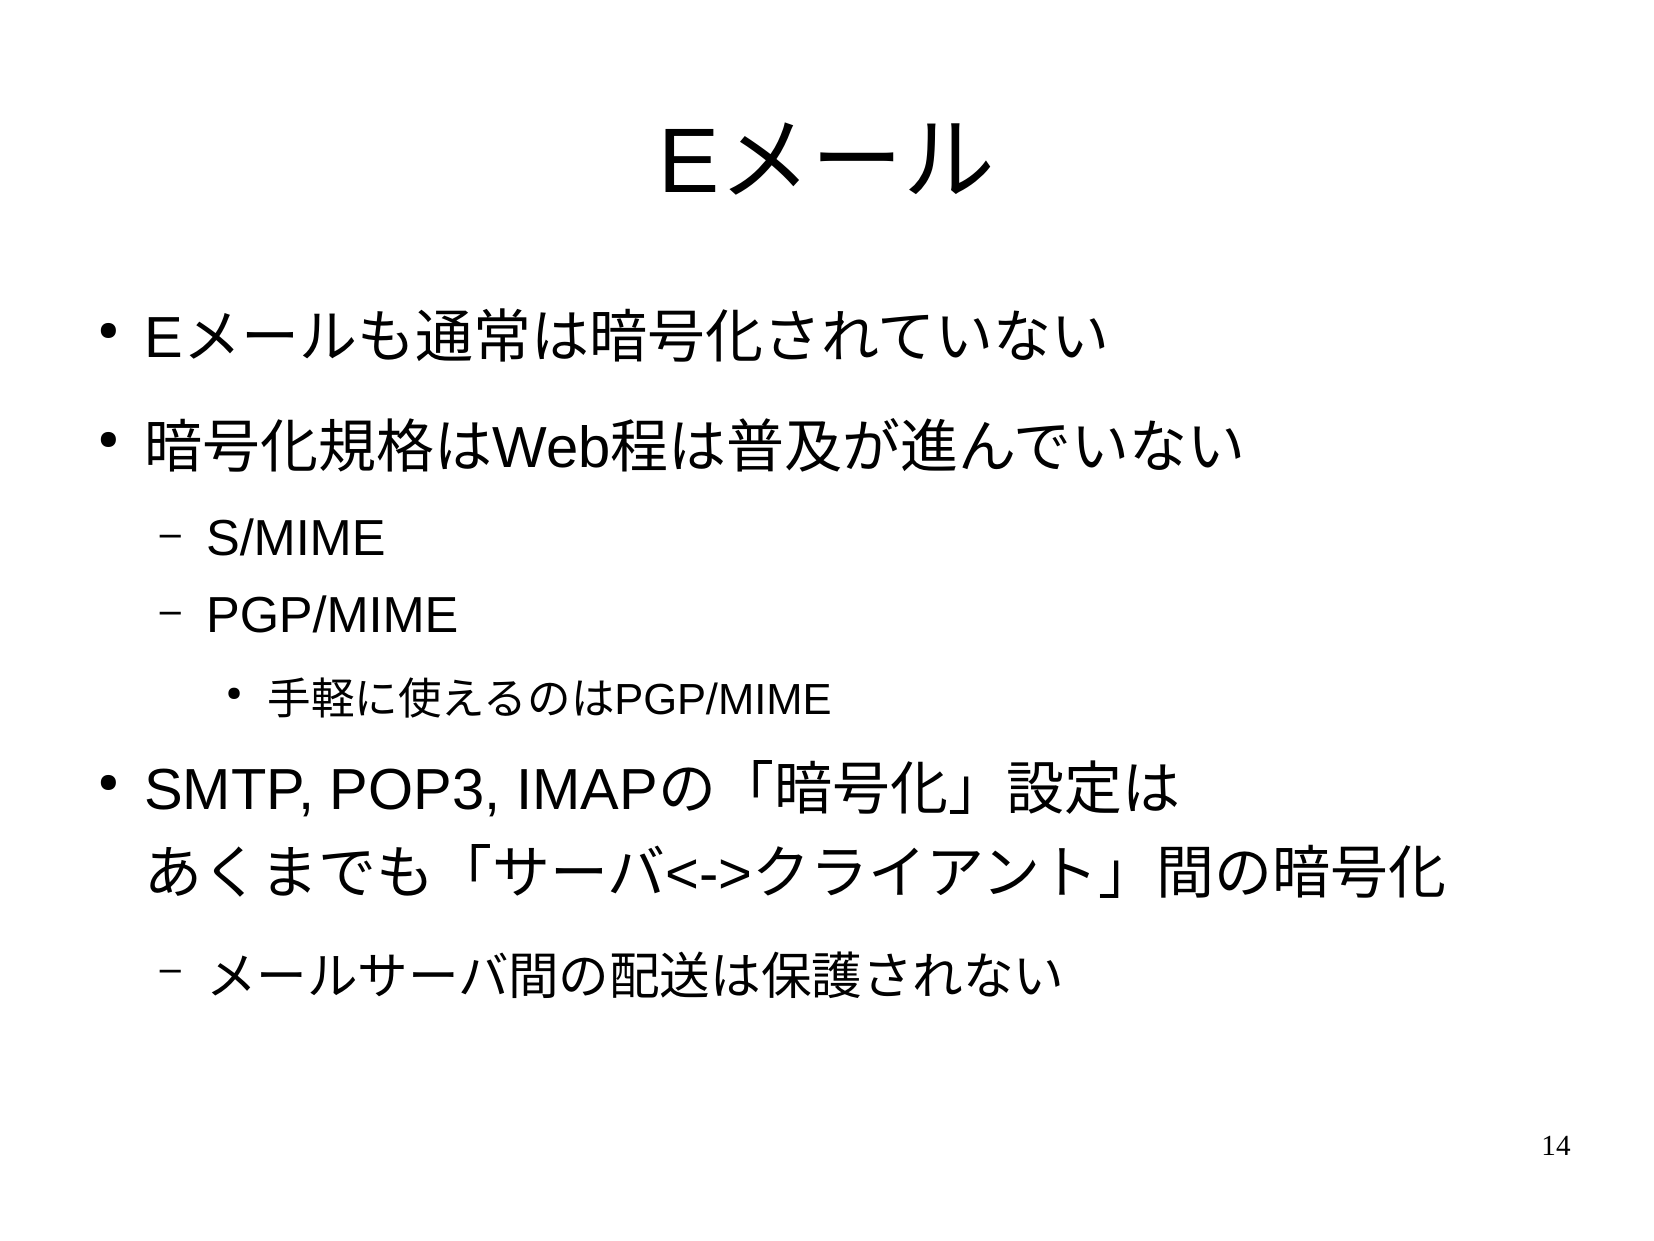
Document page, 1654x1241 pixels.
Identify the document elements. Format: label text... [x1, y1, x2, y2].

list Eメールも通常は暗号化されていない 暗号化規格はWeb程は普及が進んでいない S/MIME PGP/MIME 手軽に使えるのはPGP/MIME SMTP, POP3, IMAPの「暗号化」設定は あくまでも「サーバ<->クライアント」間の暗号化 メールサーバ間の配送は保護されない [82, 290, 1571, 1010]
title Eメール [82, 49, 1571, 257]
